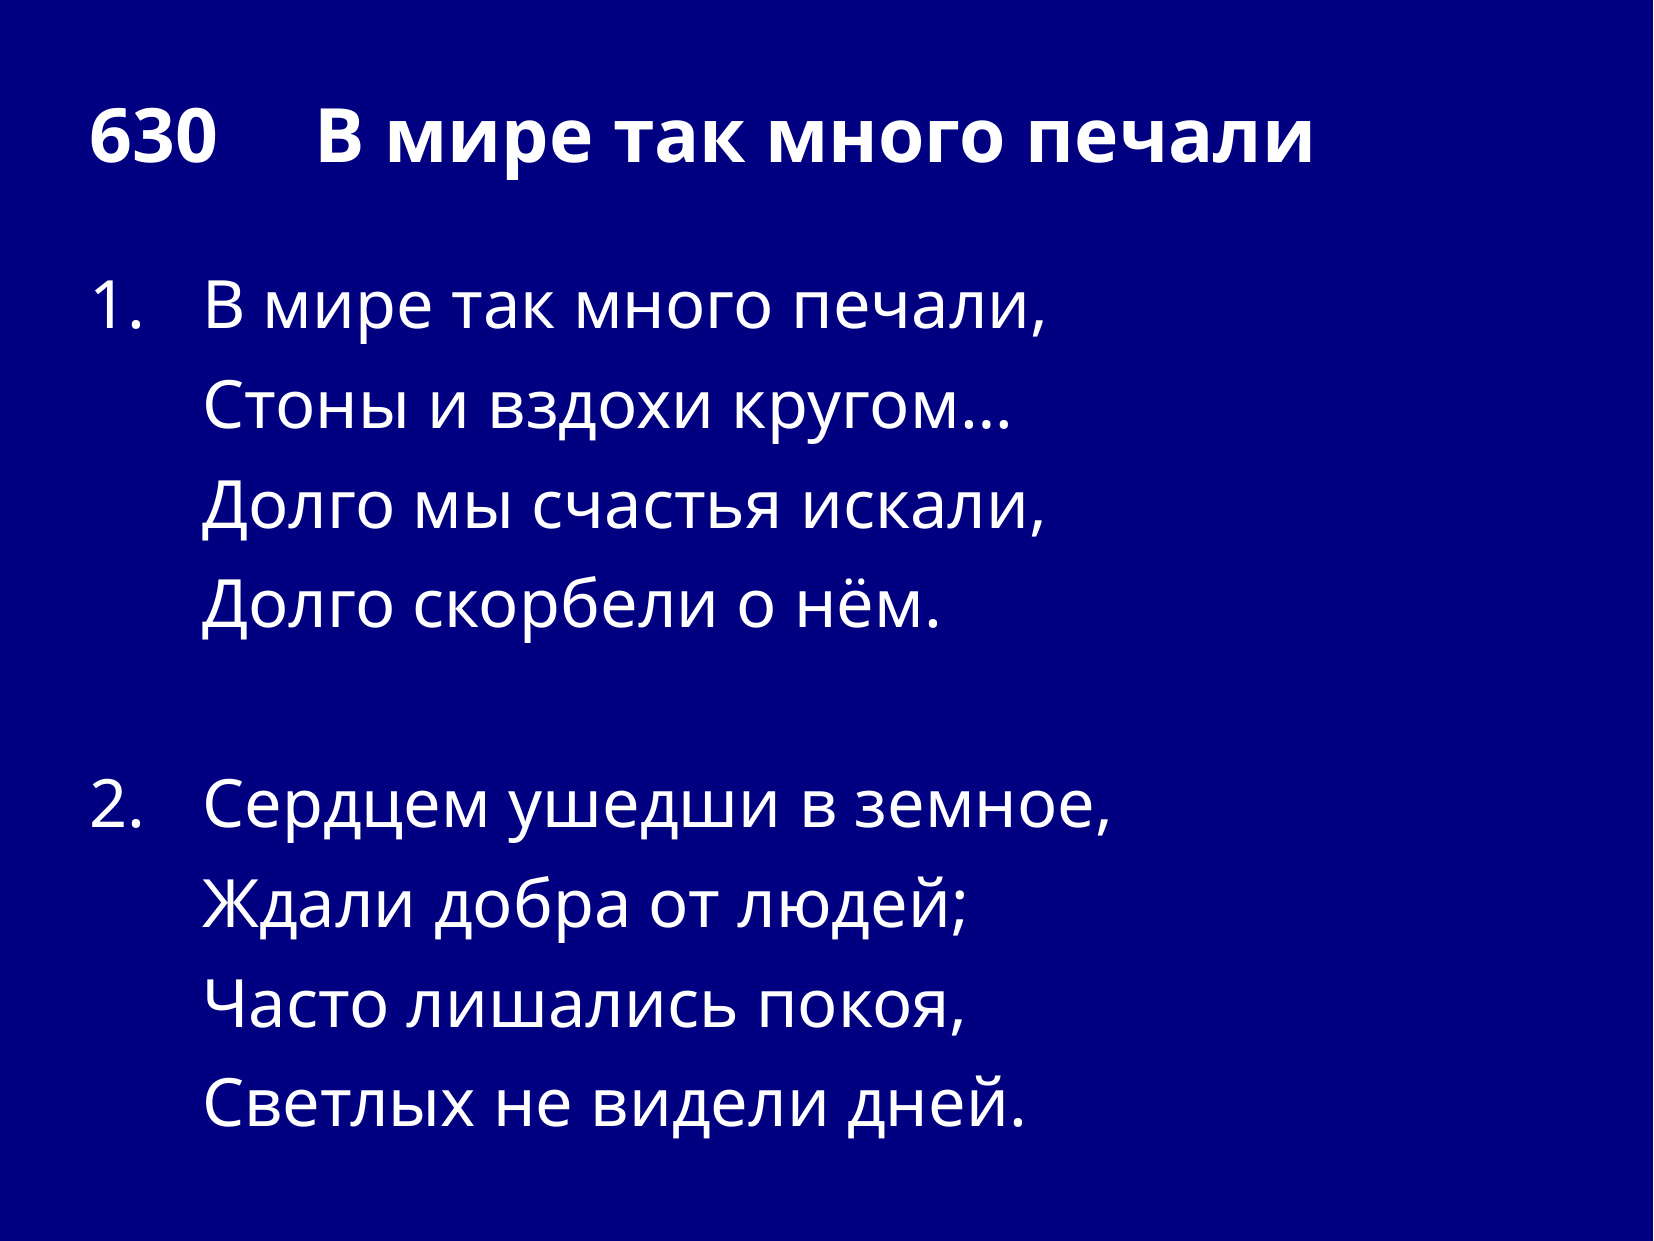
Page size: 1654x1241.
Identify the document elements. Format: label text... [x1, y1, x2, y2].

text_box 1. В мире так много печали, Стоны и вздохи кругом… Долго мы счастья искали, Долго скорбели о нём. 2. Сердцем ушедши в земное, Ждали добра от людей; Часто лишались покоя, Светлых не видели дней. [75, 188, 1576, 1163]
text_box 630 В мире так много печали [75, 75, 1576, 188]
